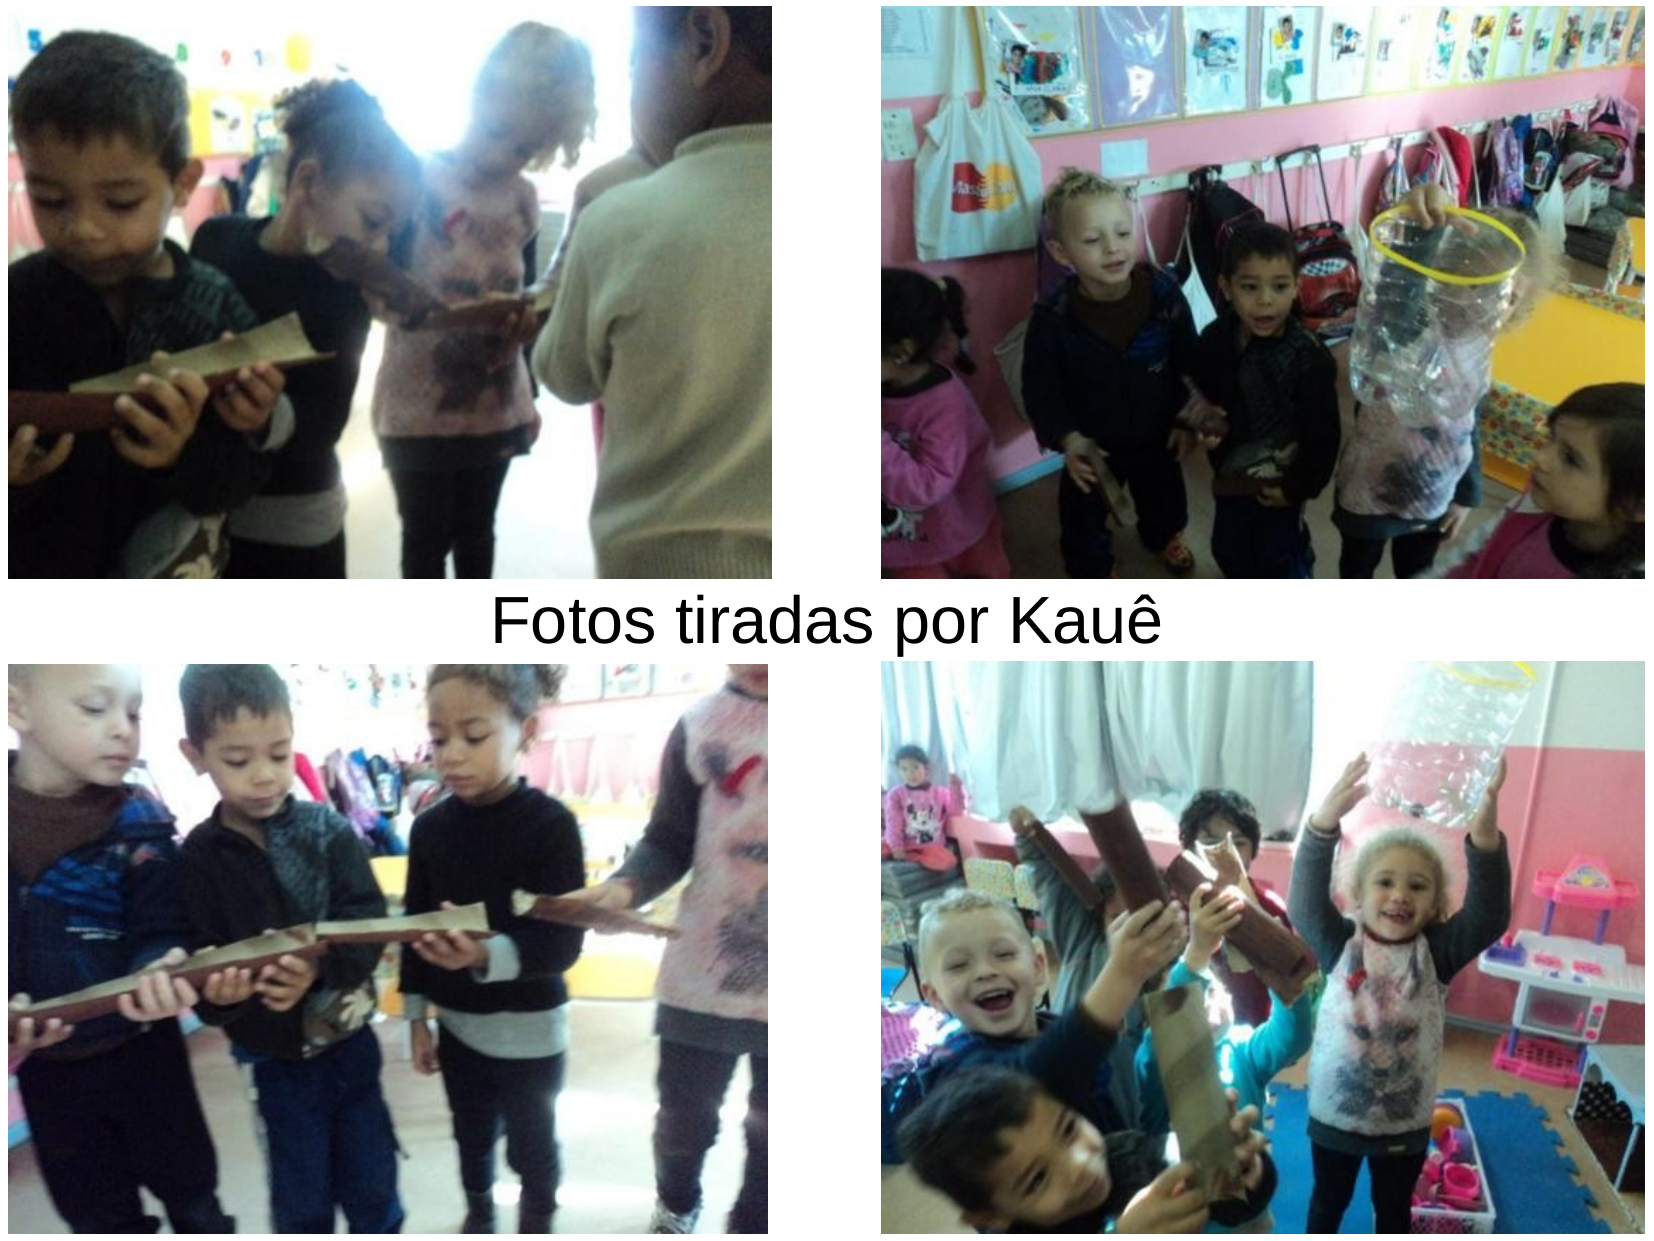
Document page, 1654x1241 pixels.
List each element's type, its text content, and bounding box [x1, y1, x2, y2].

picture [8, 664, 768, 1234]
picture [8, 6, 772, 579]
text_box Fotos tiradas por Kauê [83, 508, 1572, 733]
picture [881, 661, 1645, 1234]
picture [881, 6, 1645, 579]
